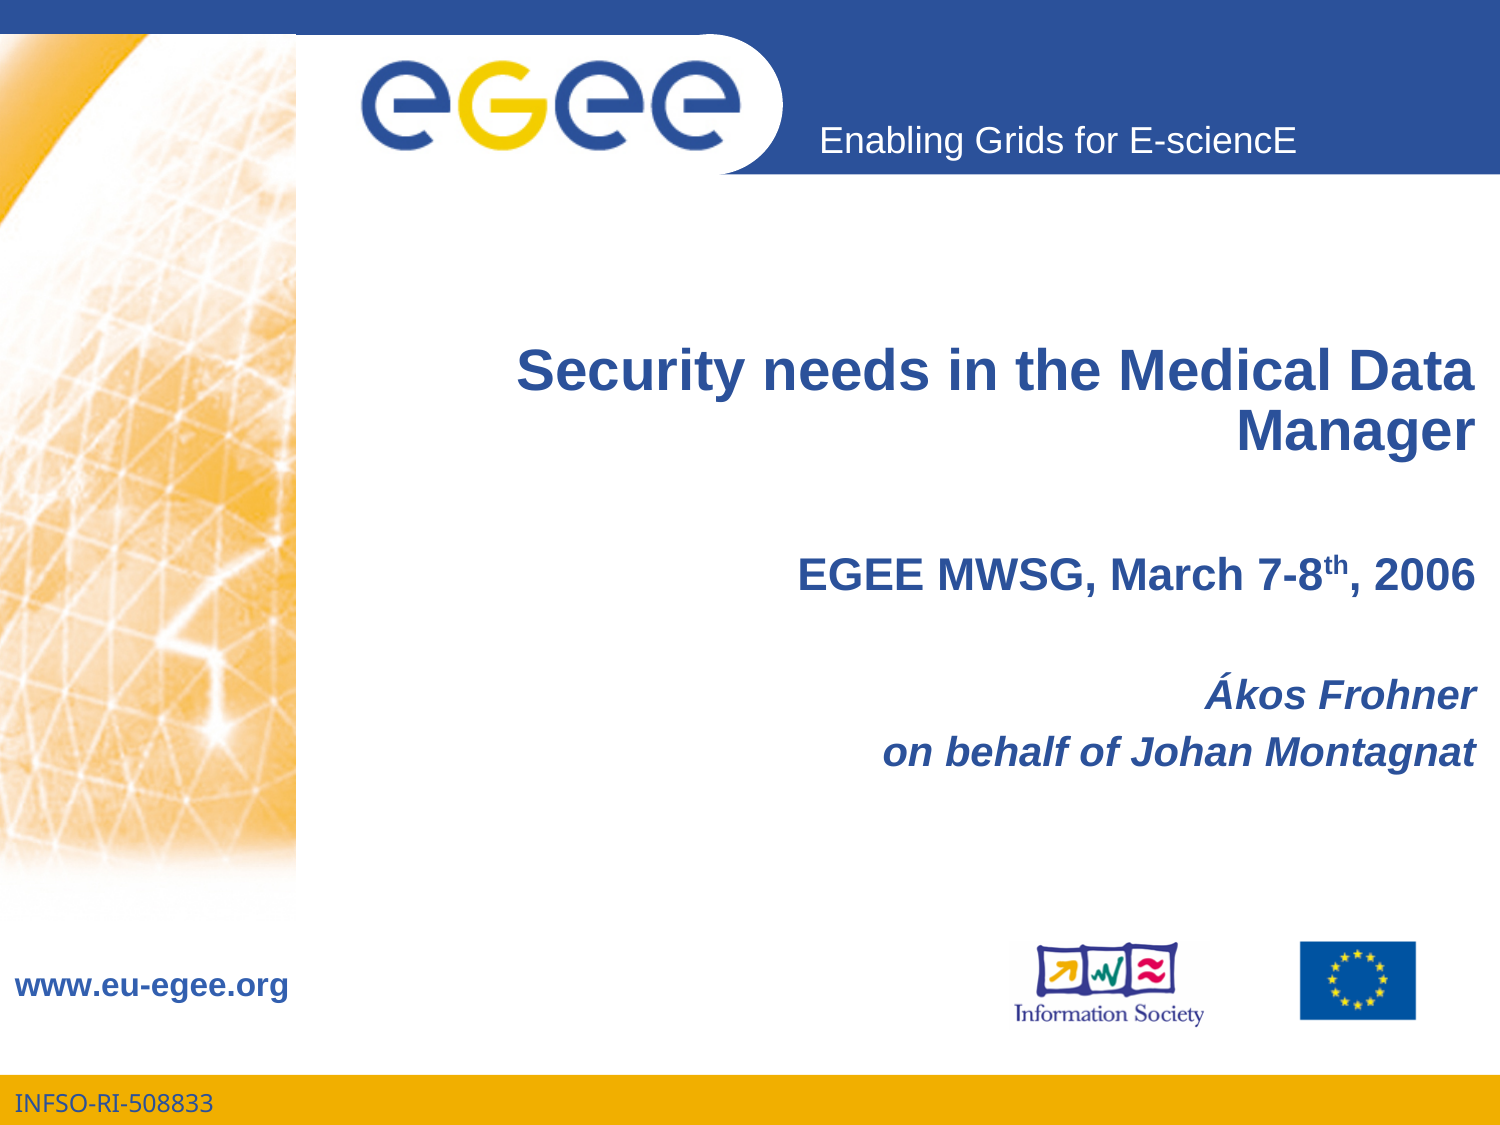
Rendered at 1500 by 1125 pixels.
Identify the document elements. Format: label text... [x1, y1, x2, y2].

picture [1009, 941, 1210, 1030]
picture [0, 34, 296, 921]
text_box Security needs in the Medical Data Manager EGEE MWSG, March 7-8th, 2006 Ákos Frohner on behalf of Johan Montagnat [324, 342, 1477, 776]
picture [355, 56, 748, 154]
picture [1291, 934, 1424, 1028]
